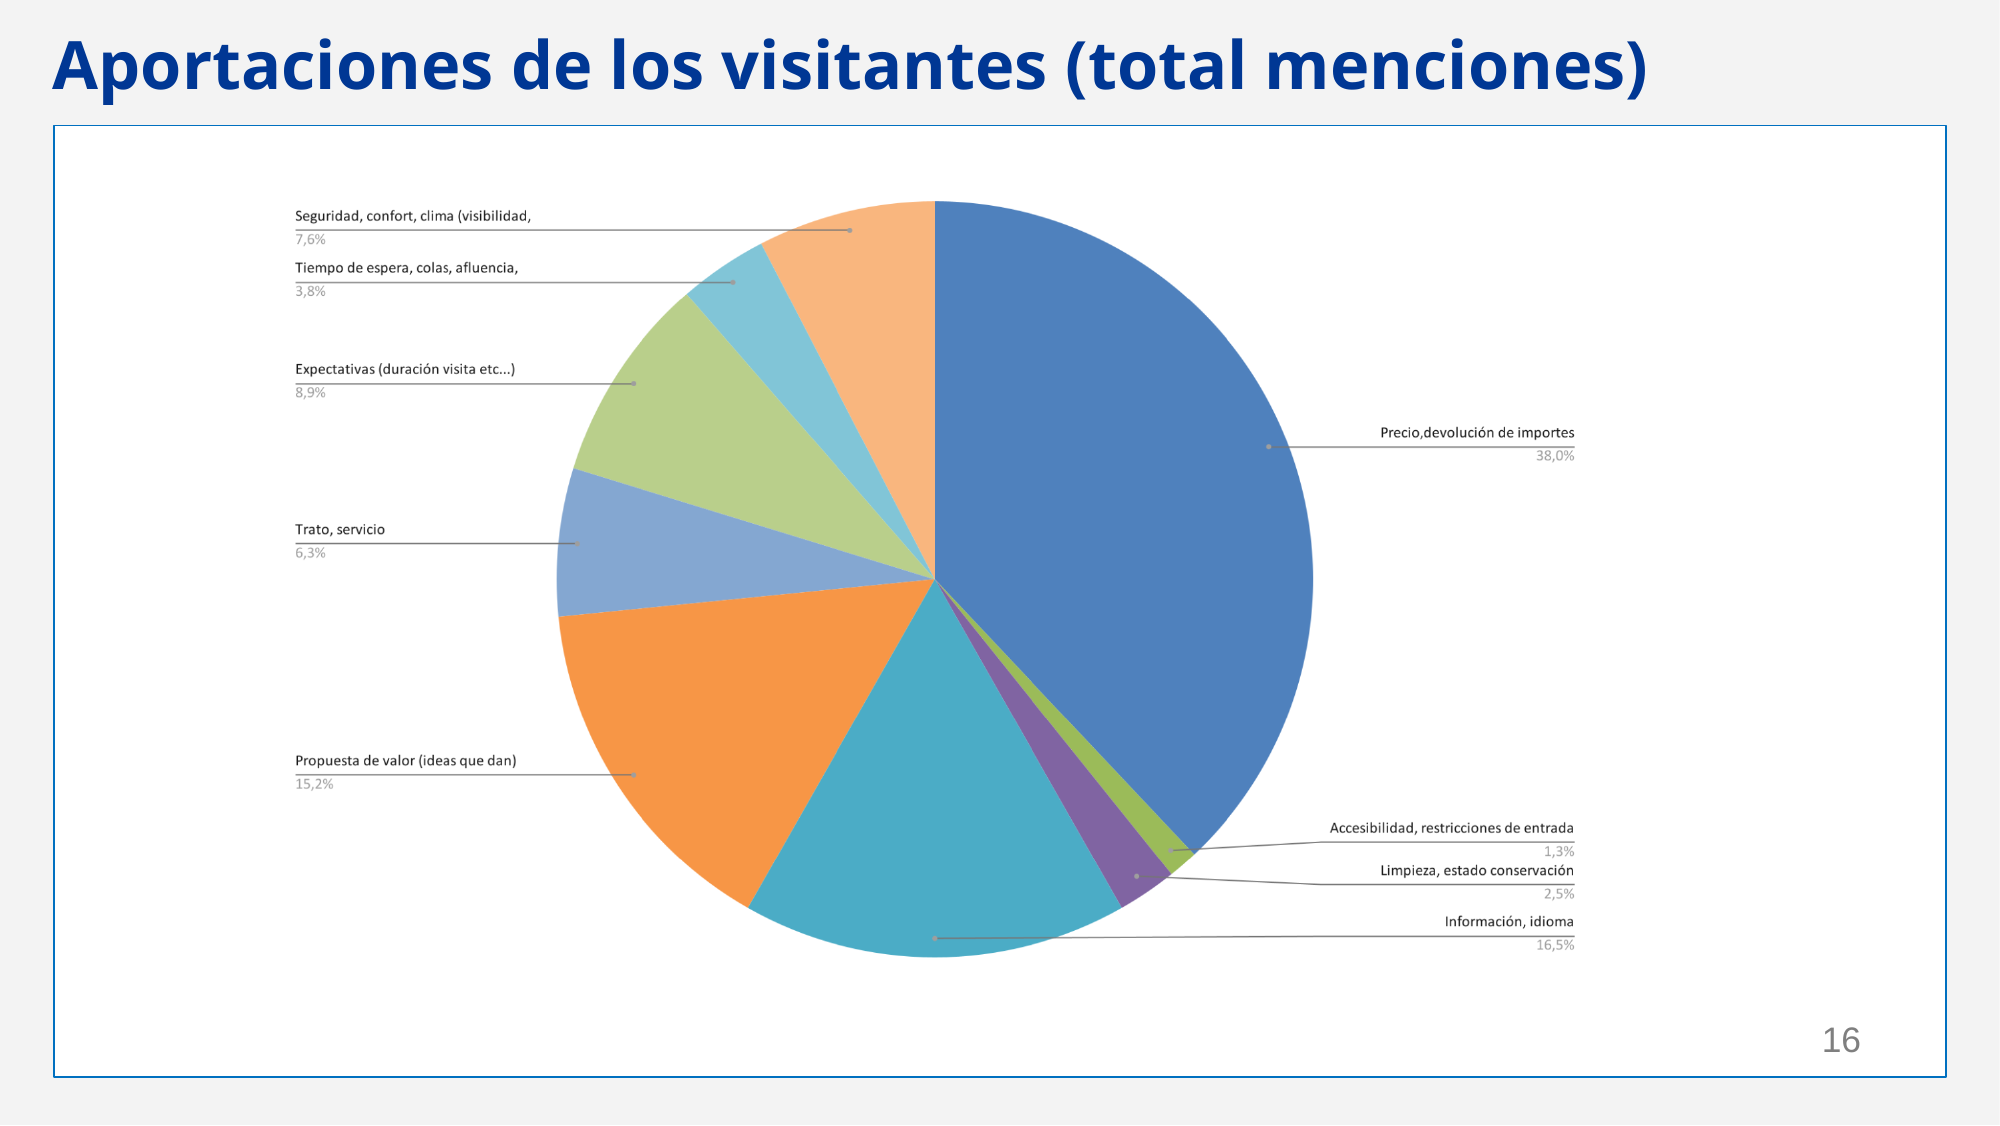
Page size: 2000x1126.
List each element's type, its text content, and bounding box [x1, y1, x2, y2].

slide_number <number> [1412, 1008, 1880, 1069]
text_box [53, 125, 1946, 1078]
text_box Aportaciones de los visitantes (total menciones) [52, 0, 1945, 126]
picture [253, 159, 1616, 999]
